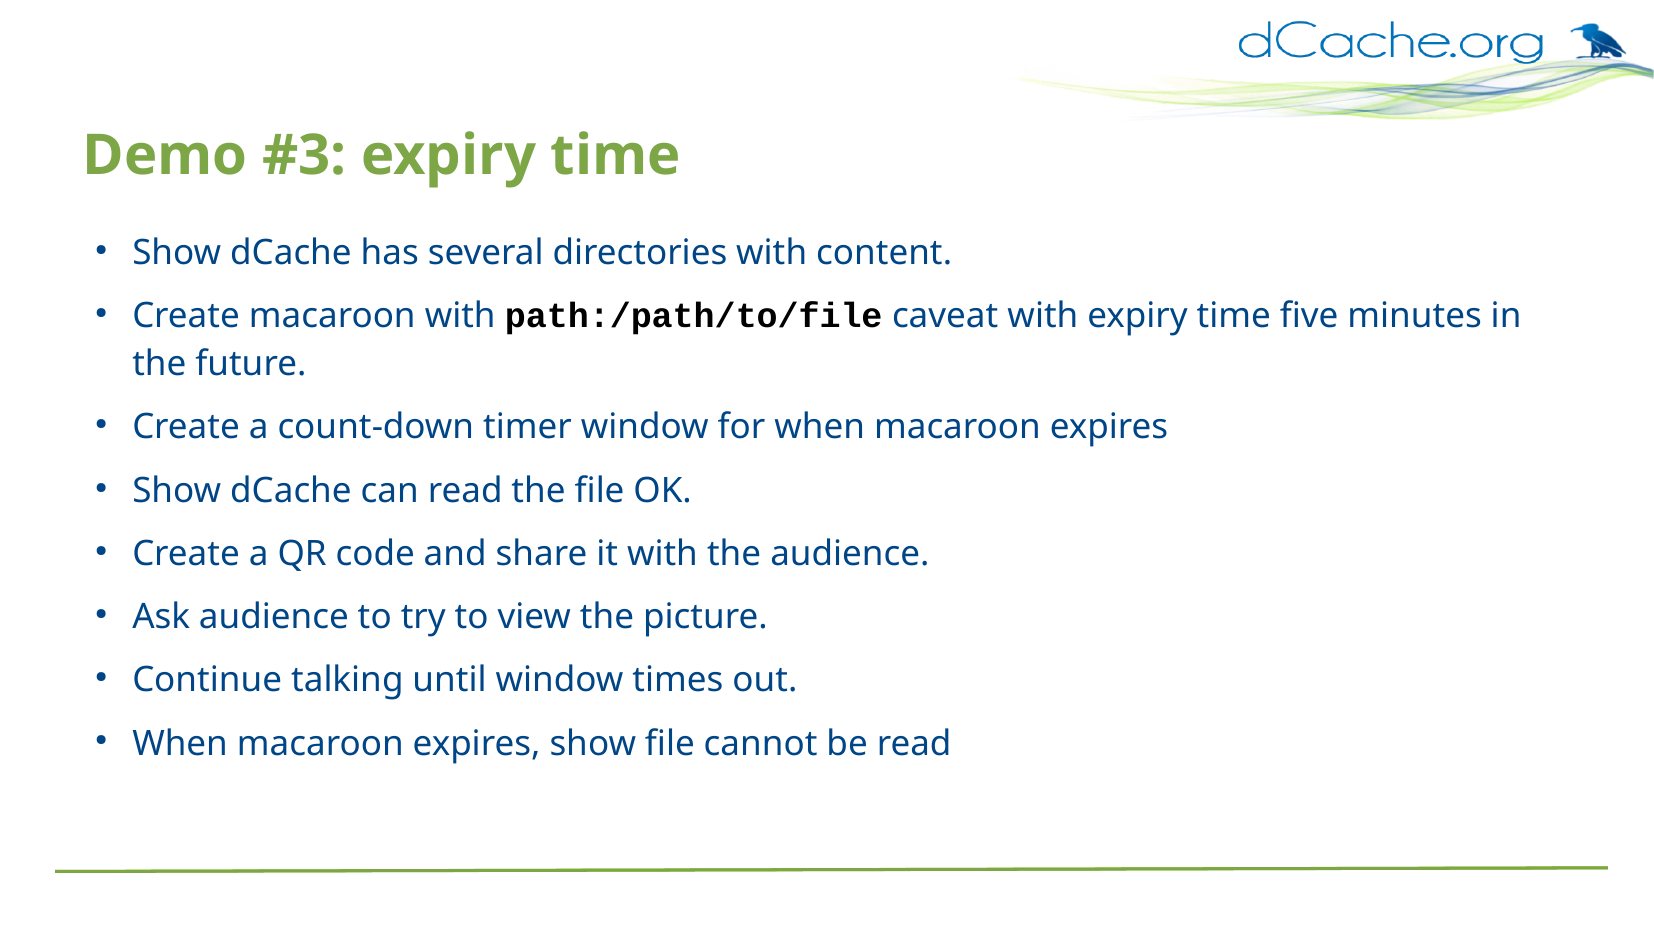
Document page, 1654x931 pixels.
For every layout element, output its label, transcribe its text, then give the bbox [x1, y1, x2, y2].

title Demo #3: expiry time [82, 116, 1605, 189]
list Show dCache has several directories with content. Create macaroon with path:/path/to/file caveat with expiry time five minutes in the future. Create a count-down timer window for when macaroon expires Show dCache can read the file OK. Create a QR code and share it with the audience. Ask audience to try to view the picture. Continue talking until window times out. When macaroon expires, show file cannot be read [82, 227, 1571, 767]
picture [956, 12, 1654, 127]
